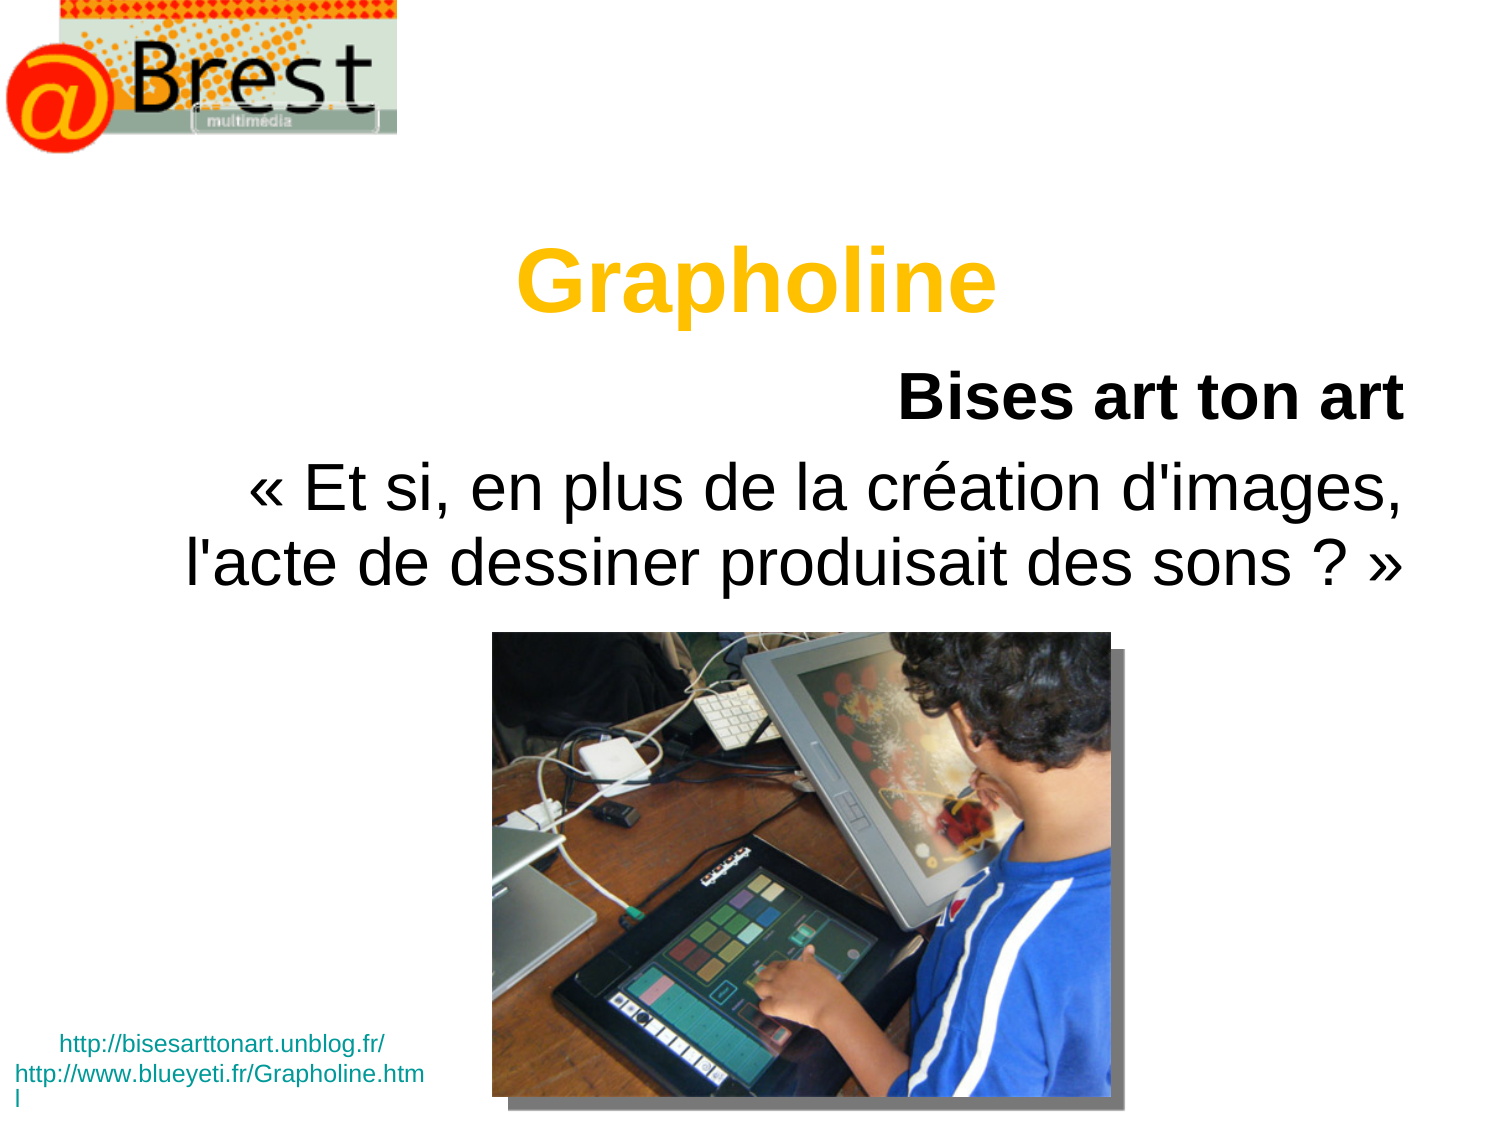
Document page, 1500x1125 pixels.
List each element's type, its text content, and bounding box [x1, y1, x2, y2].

picture [492, 632, 1111, 1097]
list Bises art ton art « Et si, en plus de la création d'images, l'acte de dessiner produisait des sons ? » [70, 351, 1421, 931]
title Grapholine [46, 187, 1468, 375]
text_box http://bisesarttonart.unblog.fr/ http://www.blueyeti.fr/Grapholine.html [0, 1019, 446, 1125]
picture [0, 0, 397, 157]
